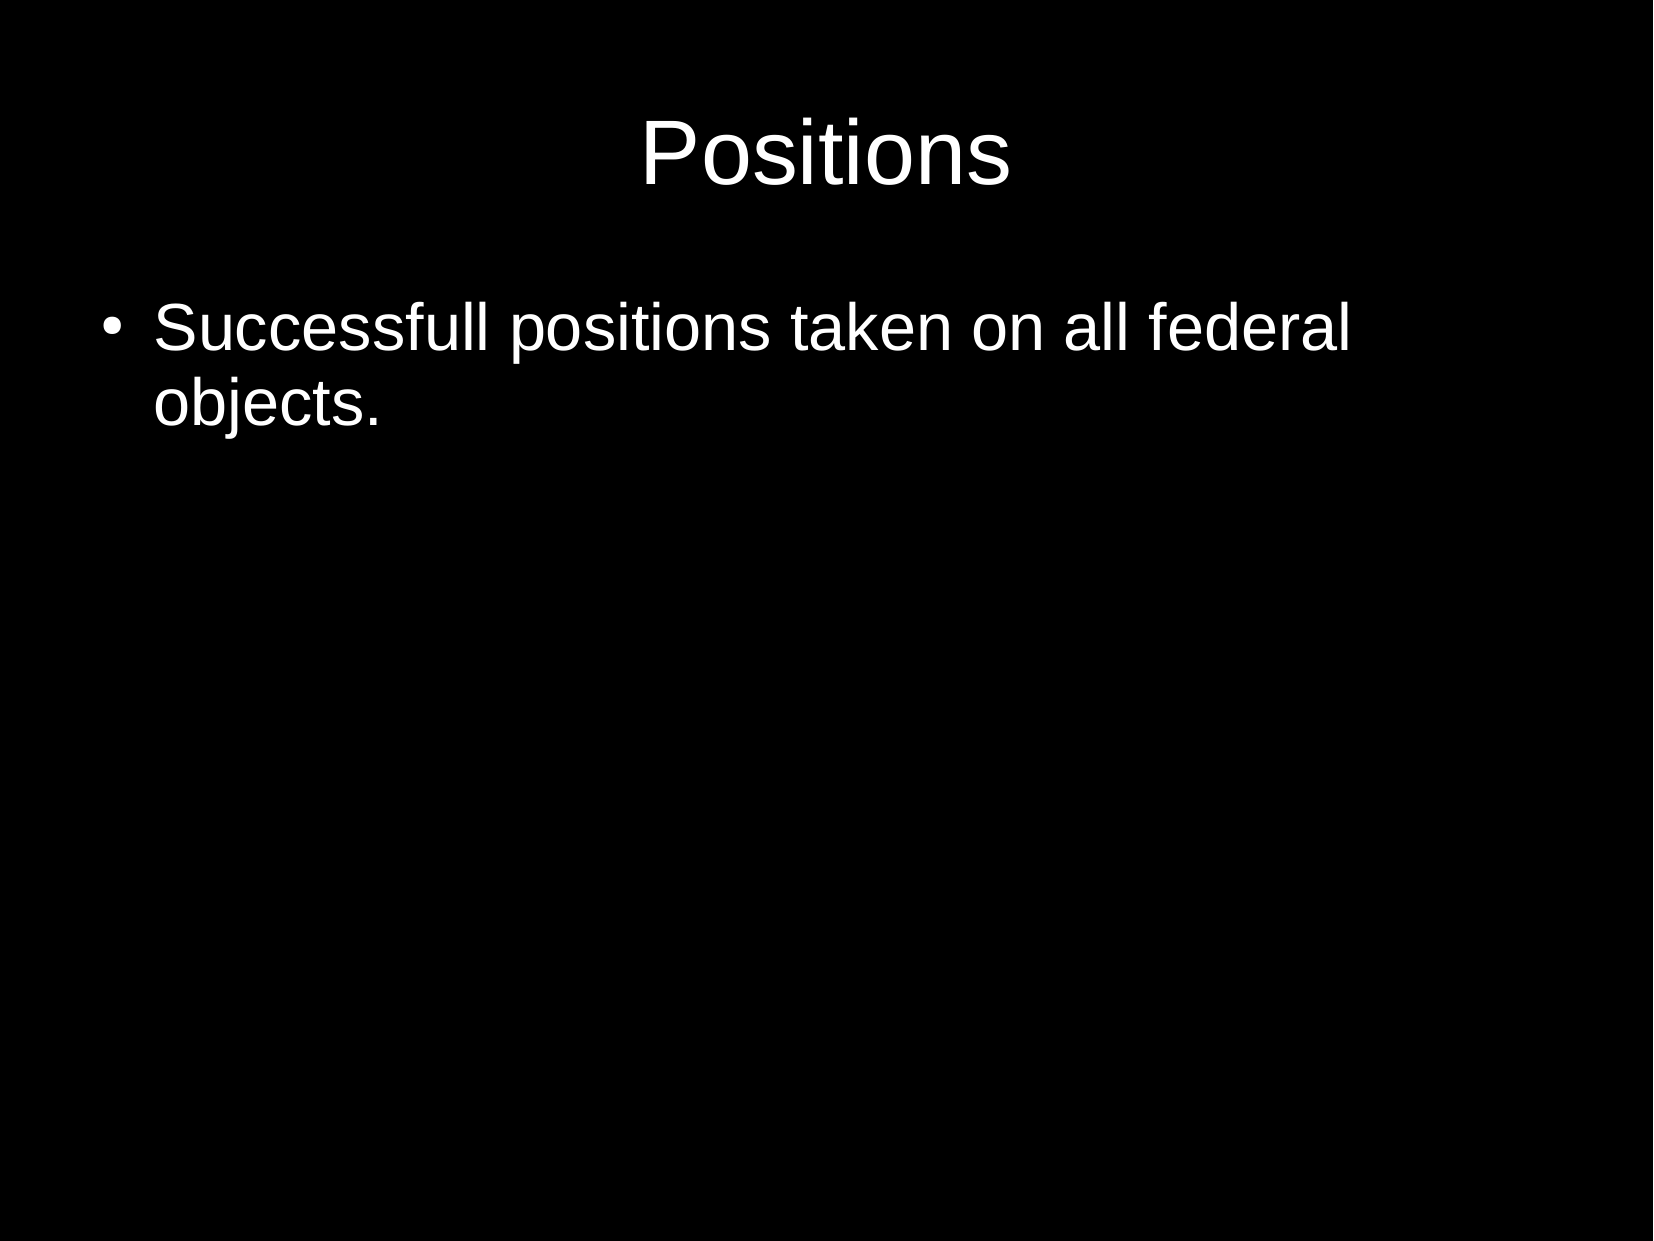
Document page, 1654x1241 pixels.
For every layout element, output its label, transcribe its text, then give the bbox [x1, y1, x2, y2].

list Successfull positions taken on all federal objects. [82, 290, 1571, 1010]
title Positions [82, 49, 1571, 257]
